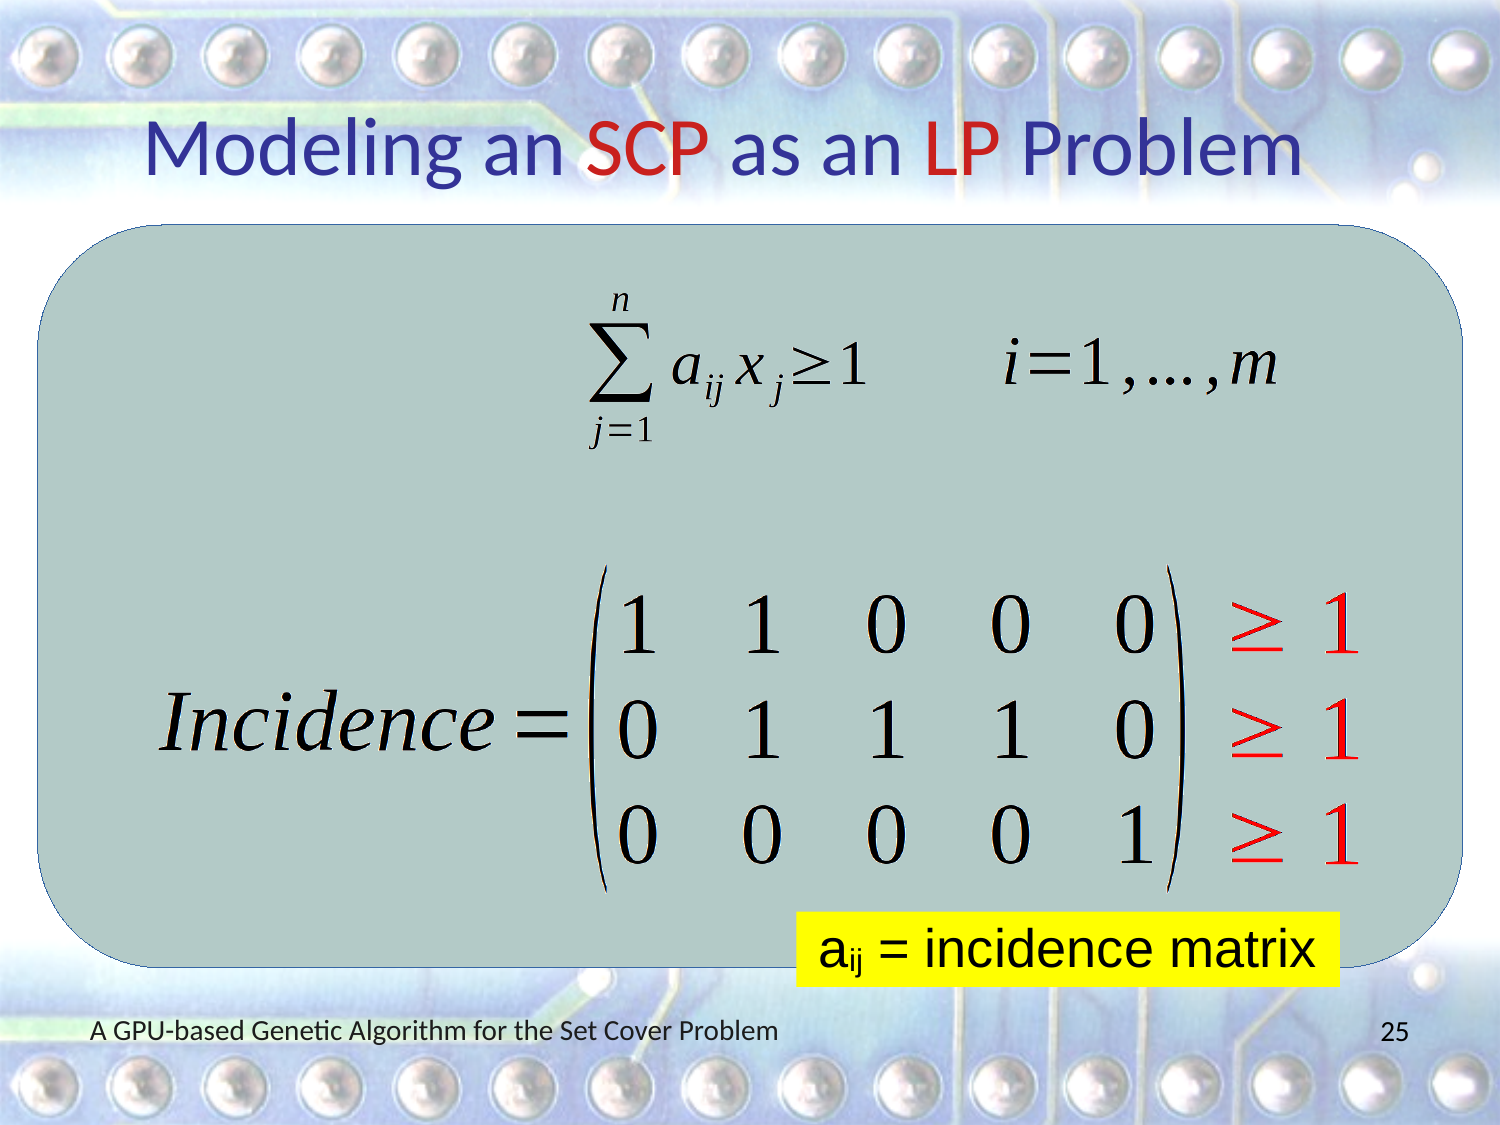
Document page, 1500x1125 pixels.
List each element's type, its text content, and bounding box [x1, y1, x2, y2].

picture [123, 537, 1291, 927]
picture [1299, 683, 1383, 777]
title Modeling an SCP as an LP Problem [75, 89, 1425, 195]
picture [551, 274, 872, 469]
picture [0, 0, 1500, 261]
text_box [37, 224, 1463, 968]
text_box aij = incidence matrix [796, 911, 1340, 987]
picture [0, 884, 1500, 1125]
picture [1299, 577, 1383, 671]
picture [994, 327, 1293, 405]
picture [1299, 788, 1383, 882]
slide_number A GPU-based Genetic Algorithm for the Set Cover Problem [74, 979, 1113, 1055]
